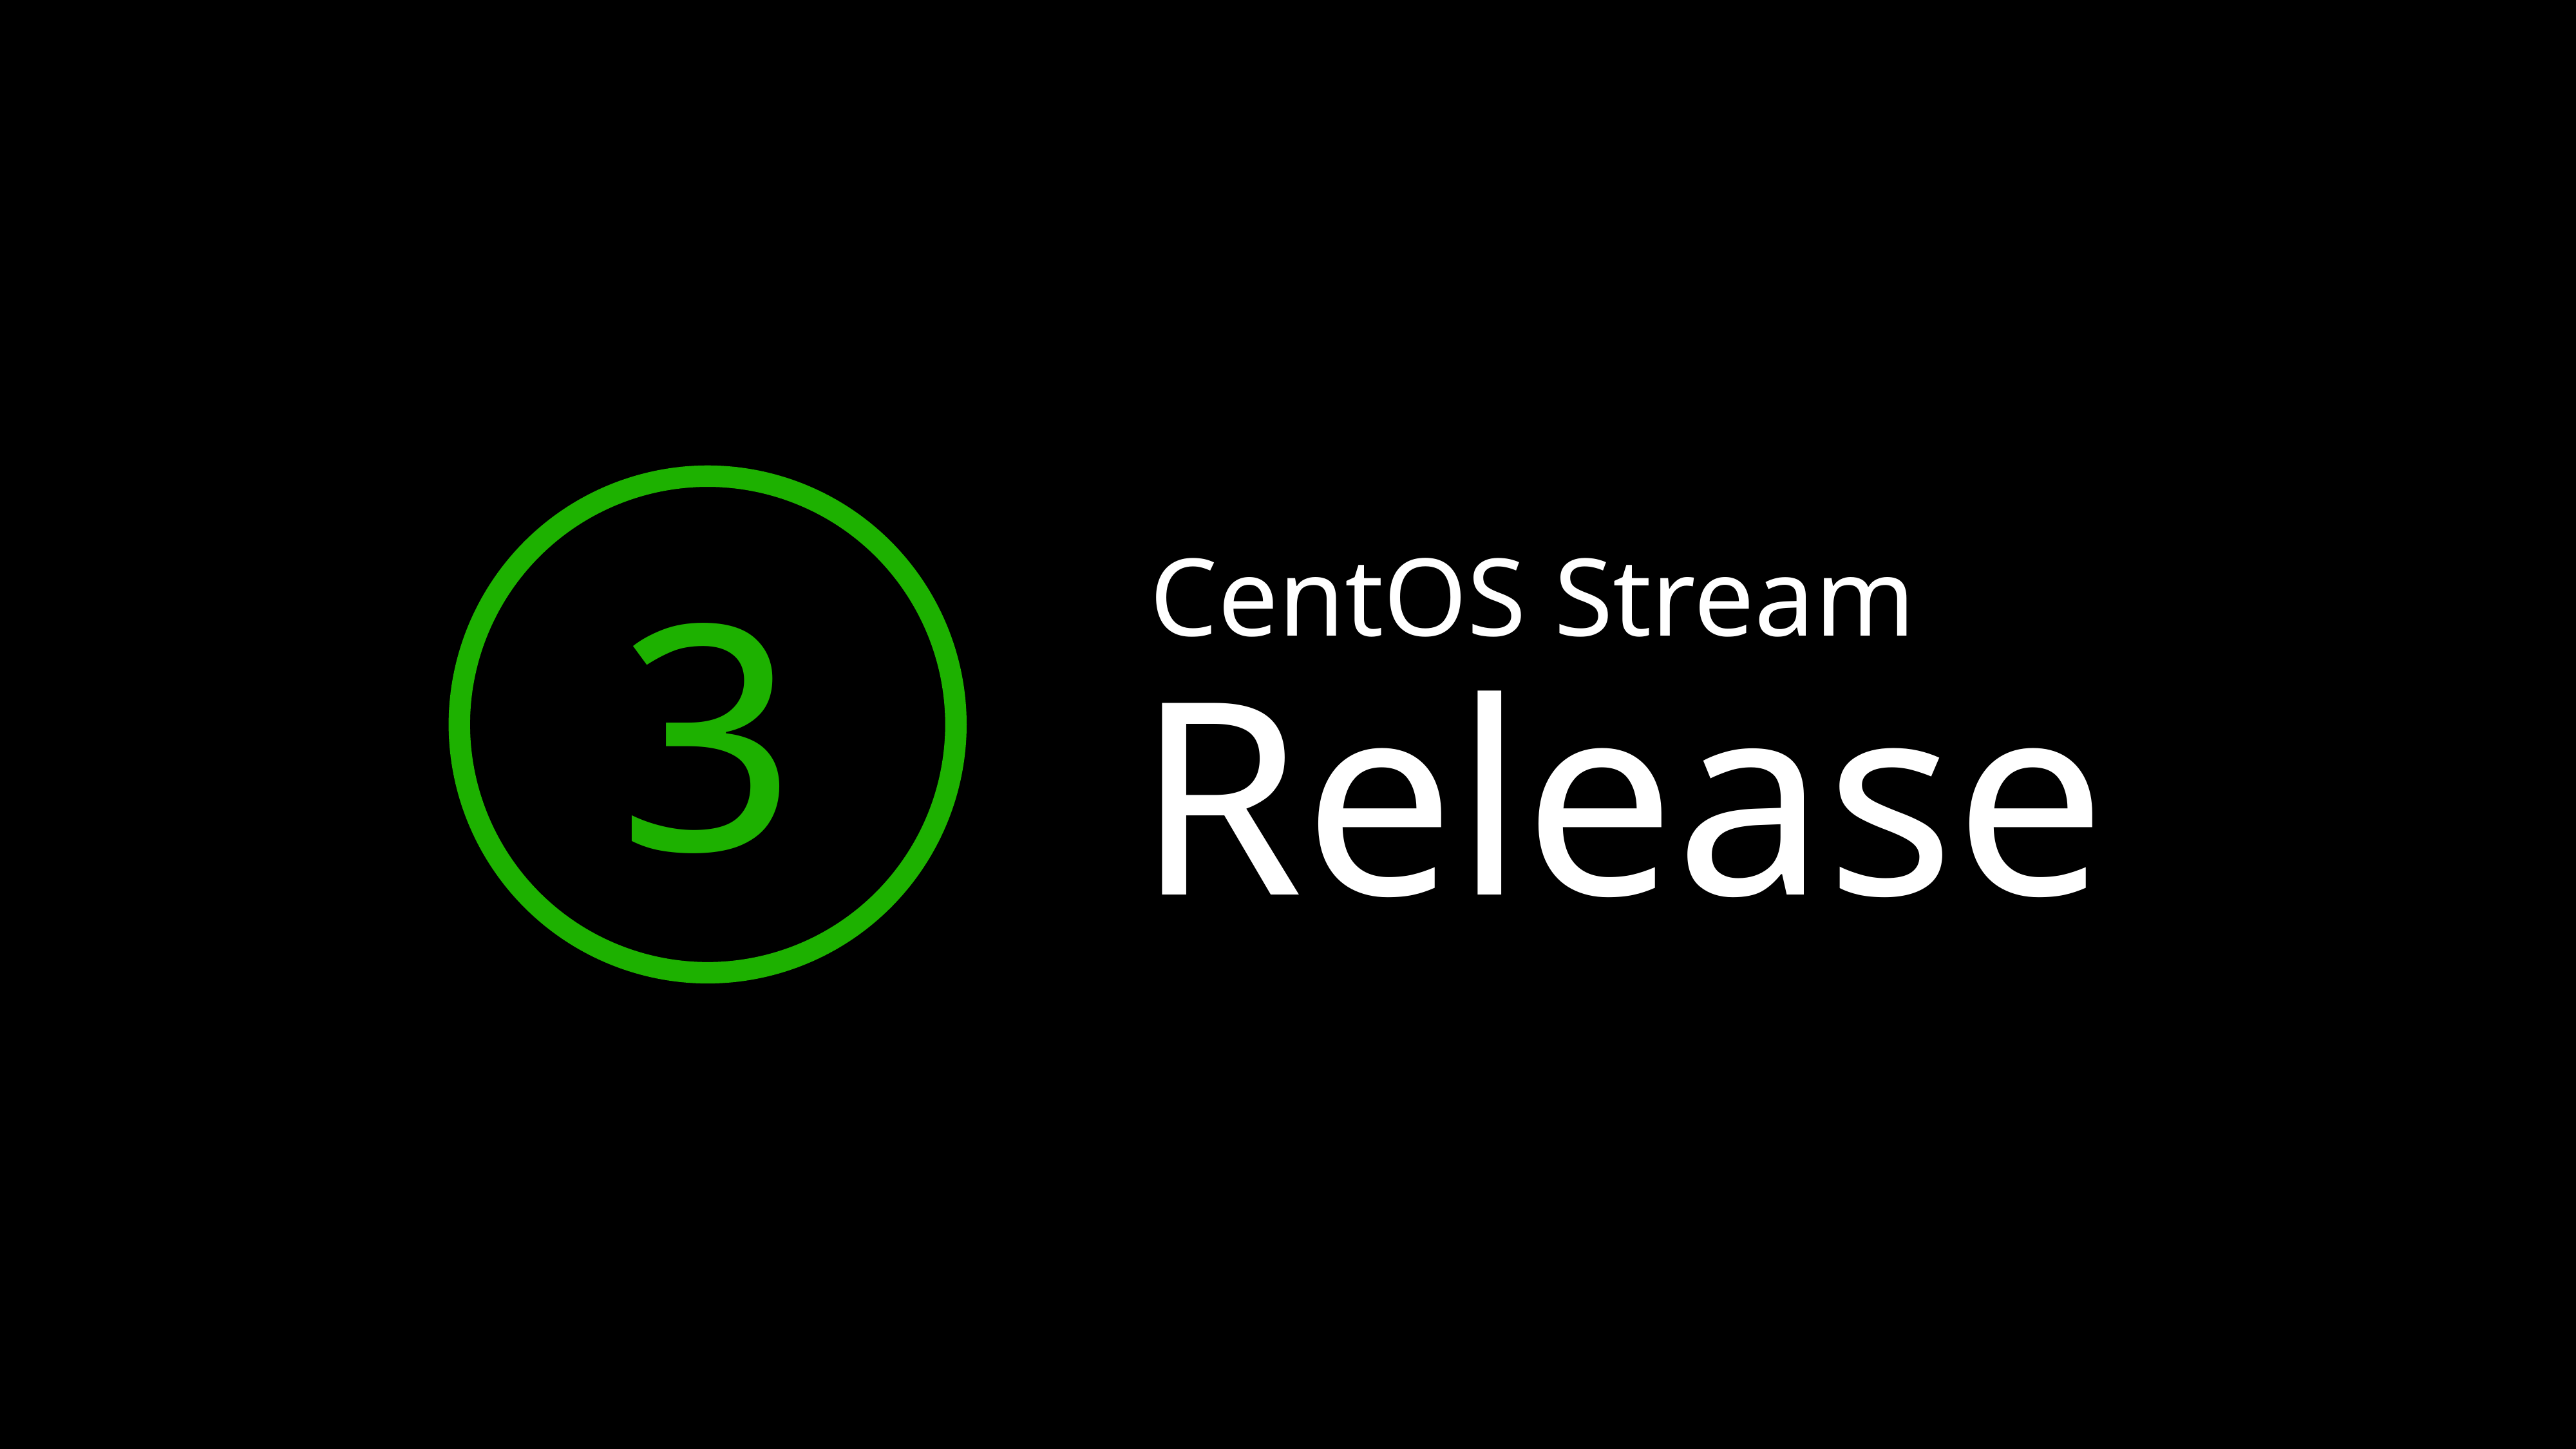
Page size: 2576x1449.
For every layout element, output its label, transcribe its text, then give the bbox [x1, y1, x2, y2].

text_box Release [1131, 657, 2198, 958]
text_box CentOS Stream [1144, 537, 2005, 657]
text_box 3 [459, 476, 956, 973]
